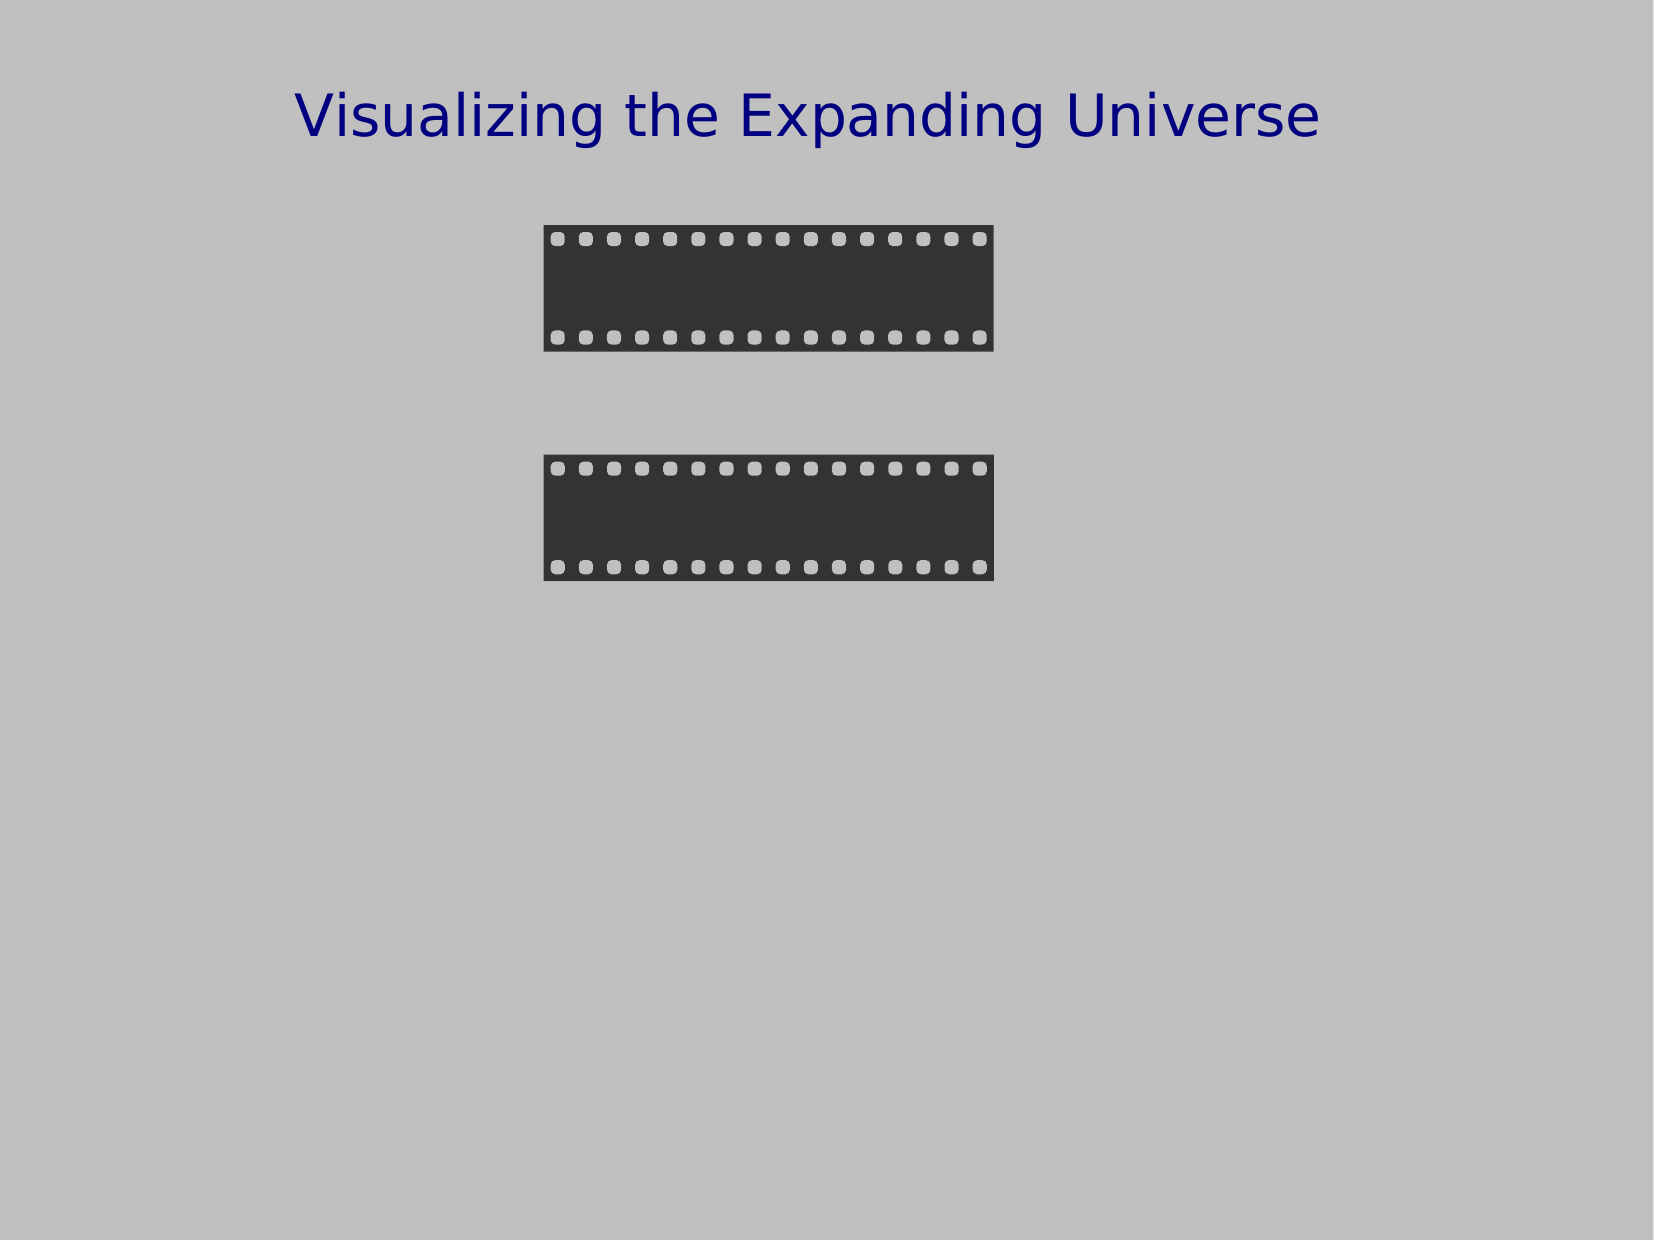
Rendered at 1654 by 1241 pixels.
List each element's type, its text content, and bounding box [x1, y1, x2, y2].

text_box [543, 454, 994, 582]
text_box Visualizing the Expanding Universe [279, 75, 1338, 158]
text_box [543, 225, 994, 352]
